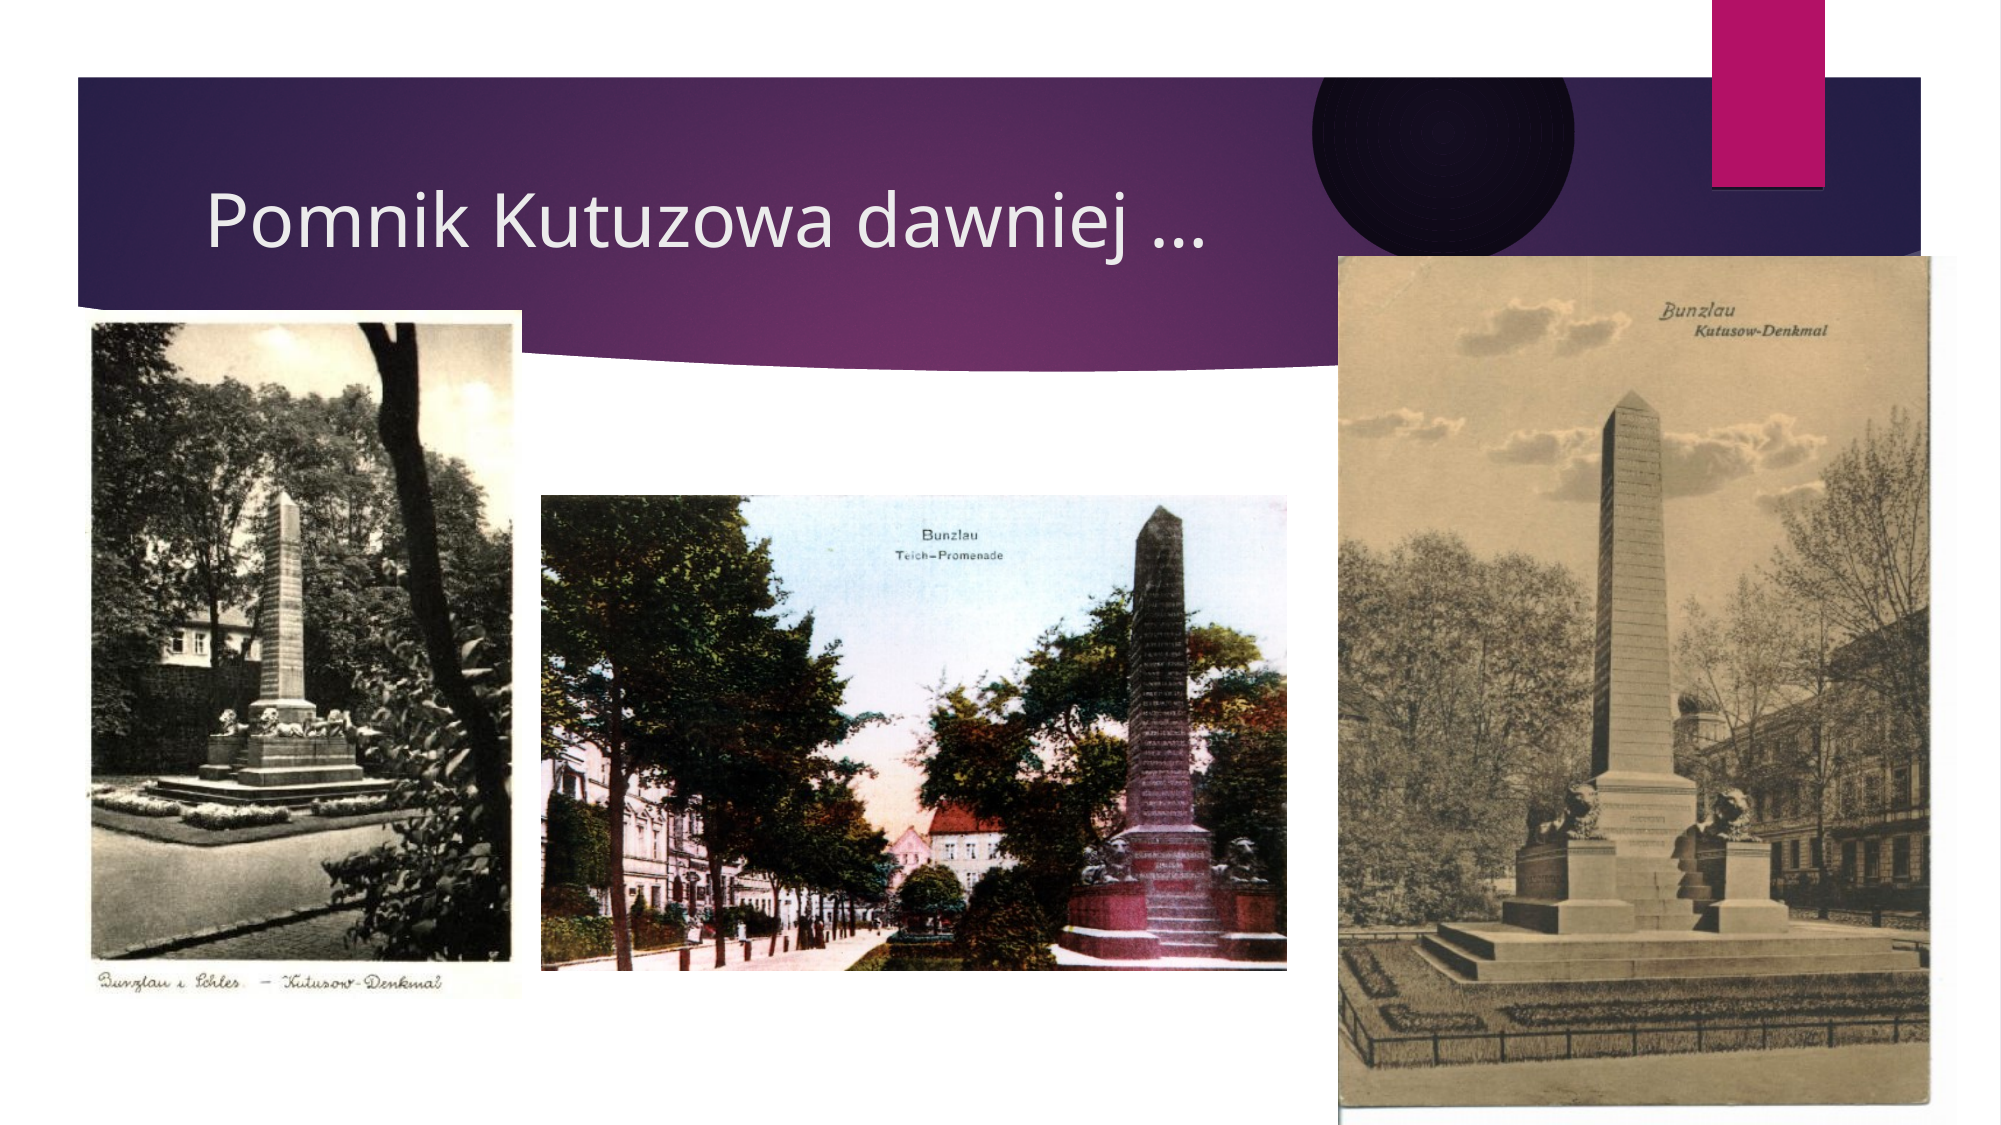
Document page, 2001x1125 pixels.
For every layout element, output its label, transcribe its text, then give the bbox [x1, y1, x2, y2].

title Pomnik Kutuzowa dawniej … [189, 159, 1627, 276]
picture [1338, 256, 1957, 1125]
picture [541, 495, 1287, 971]
picture [85, 310, 522, 999]
